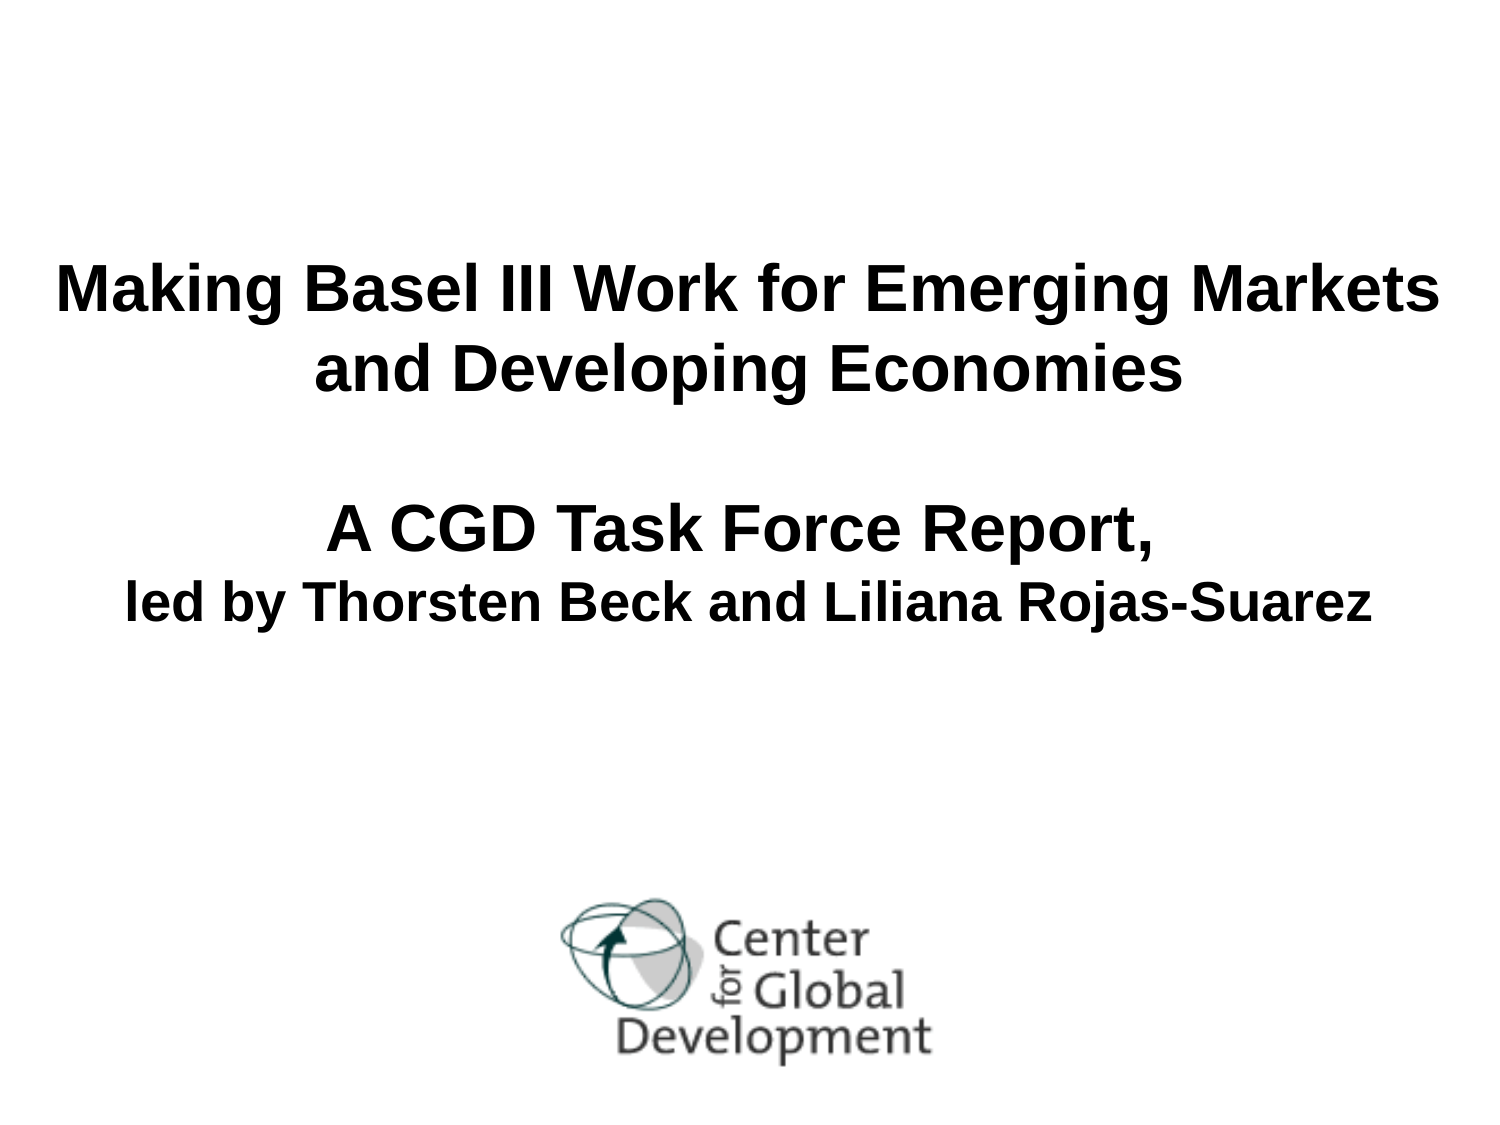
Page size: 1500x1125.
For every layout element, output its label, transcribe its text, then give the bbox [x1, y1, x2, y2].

picture [546, 881, 954, 1069]
text_box Making Basel III Work for Emerging Markets and Developing Economies A CGD Task Force Report, led by Thorsten Beck and Liliana Rojas-Suarez [0, 219, 1500, 658]
